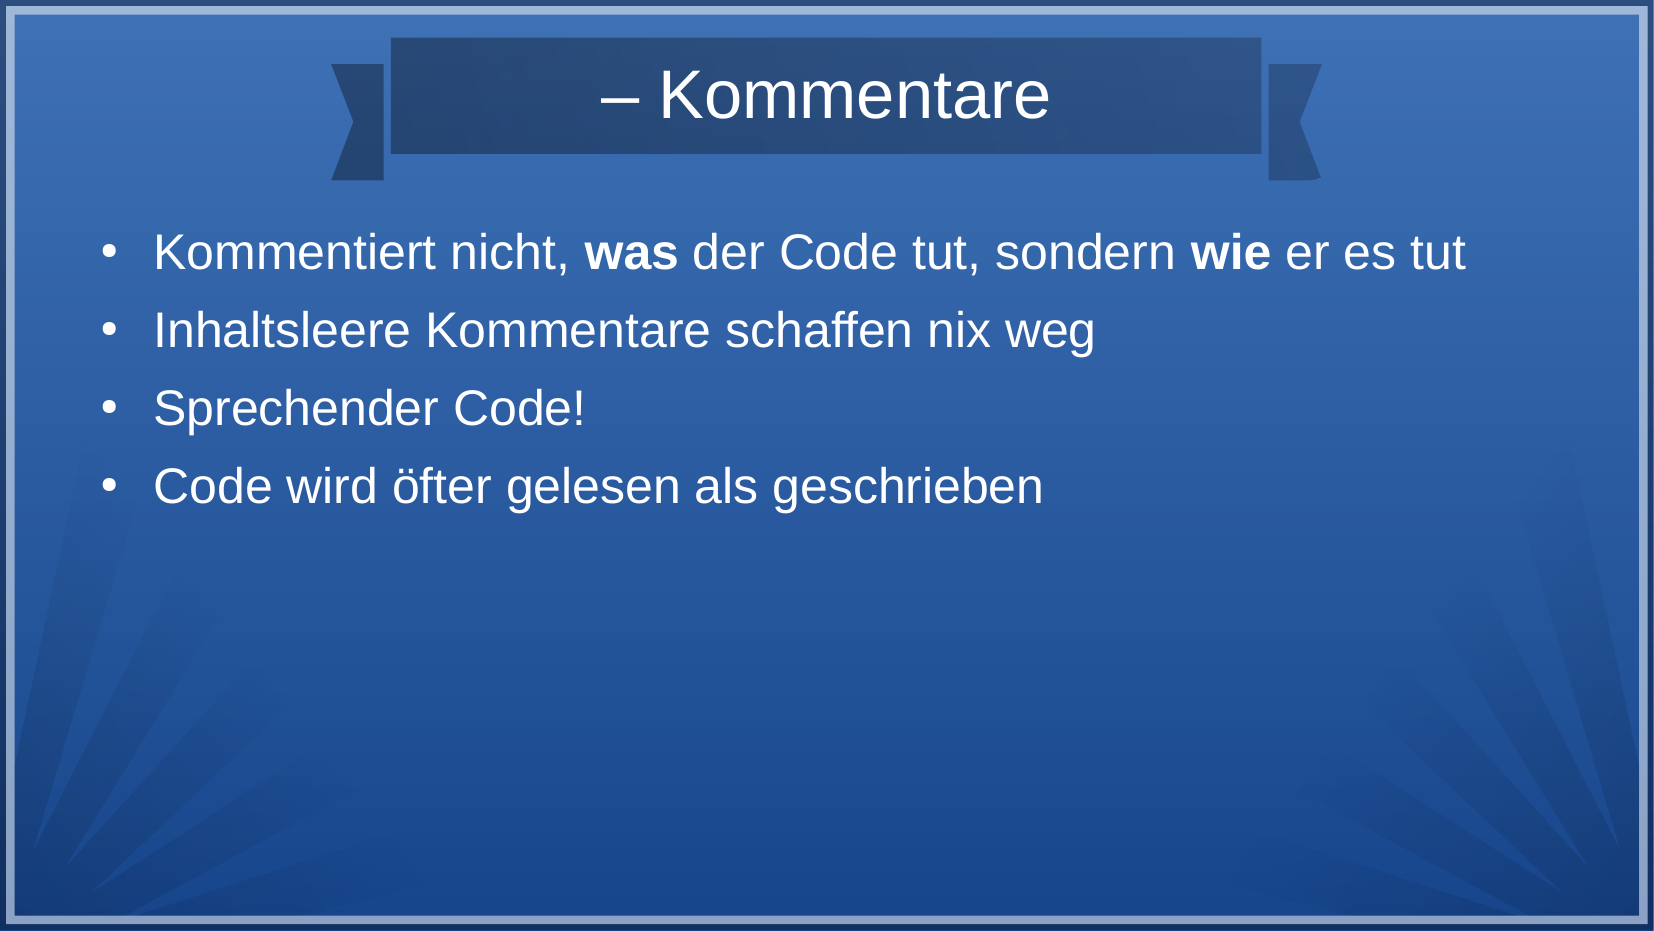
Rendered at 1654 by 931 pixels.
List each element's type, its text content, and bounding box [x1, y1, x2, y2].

title – Kommentare [389, 35, 1264, 154]
list Kommentiert nicht, was der Code tut, sondern wie er es tut Inhaltsleere Kommentare schaffen nix weg Sprechender Code! Code wird öfter gelesen als geschrieben [82, 224, 1571, 848]
